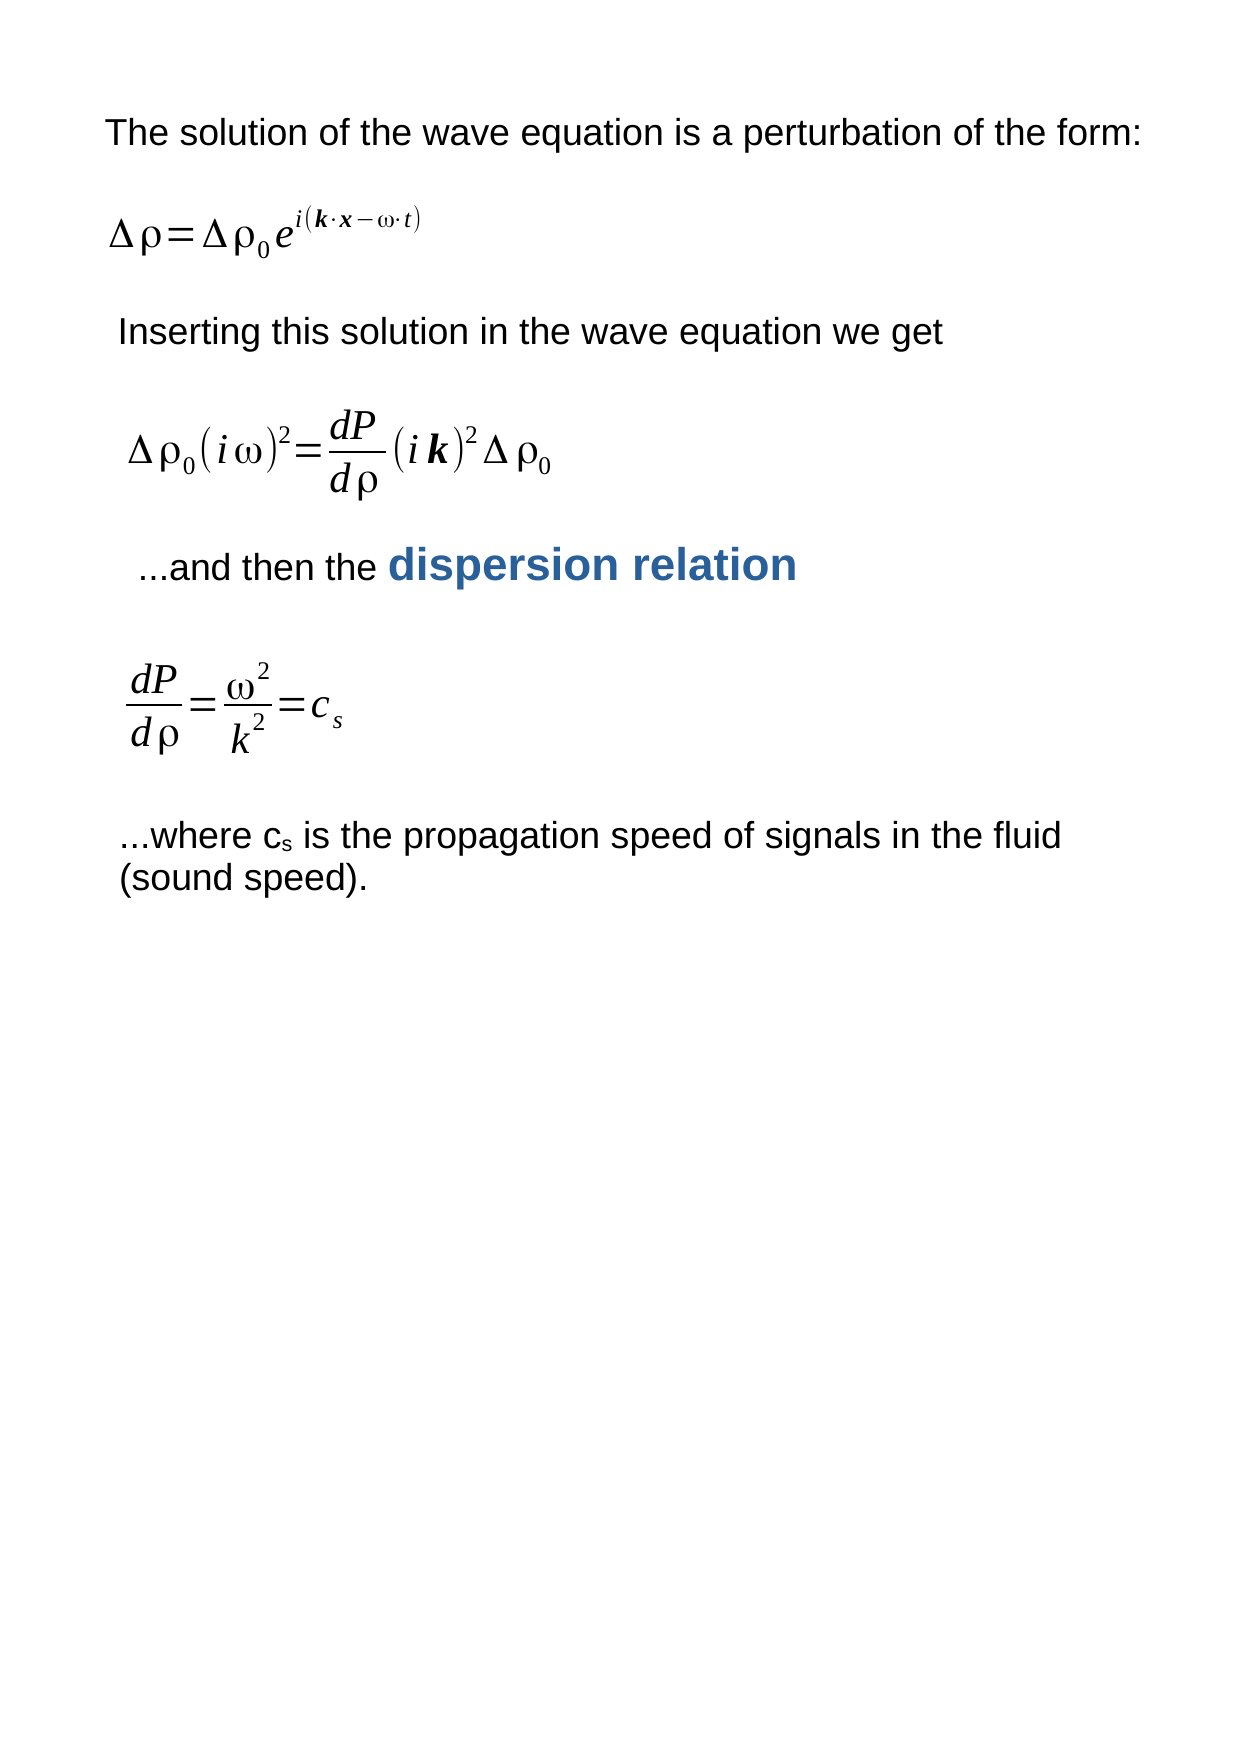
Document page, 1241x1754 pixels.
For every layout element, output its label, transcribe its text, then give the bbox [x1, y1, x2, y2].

text_box ...where cs is the propagation speed of signals in the fluid (sound speed). [104, 807, 1152, 919]
chart [97, 203, 433, 264]
text_box Inserting this solution in the wave equation we get [102, 302, 1163, 402]
chart [116, 401, 563, 505]
chart [114, 655, 354, 763]
text_box The solution of the wave equation is a perturbation of the form: [89, 104, 1172, 204]
text_box ...and then the dispersion relation [123, 531, 1033, 598]
